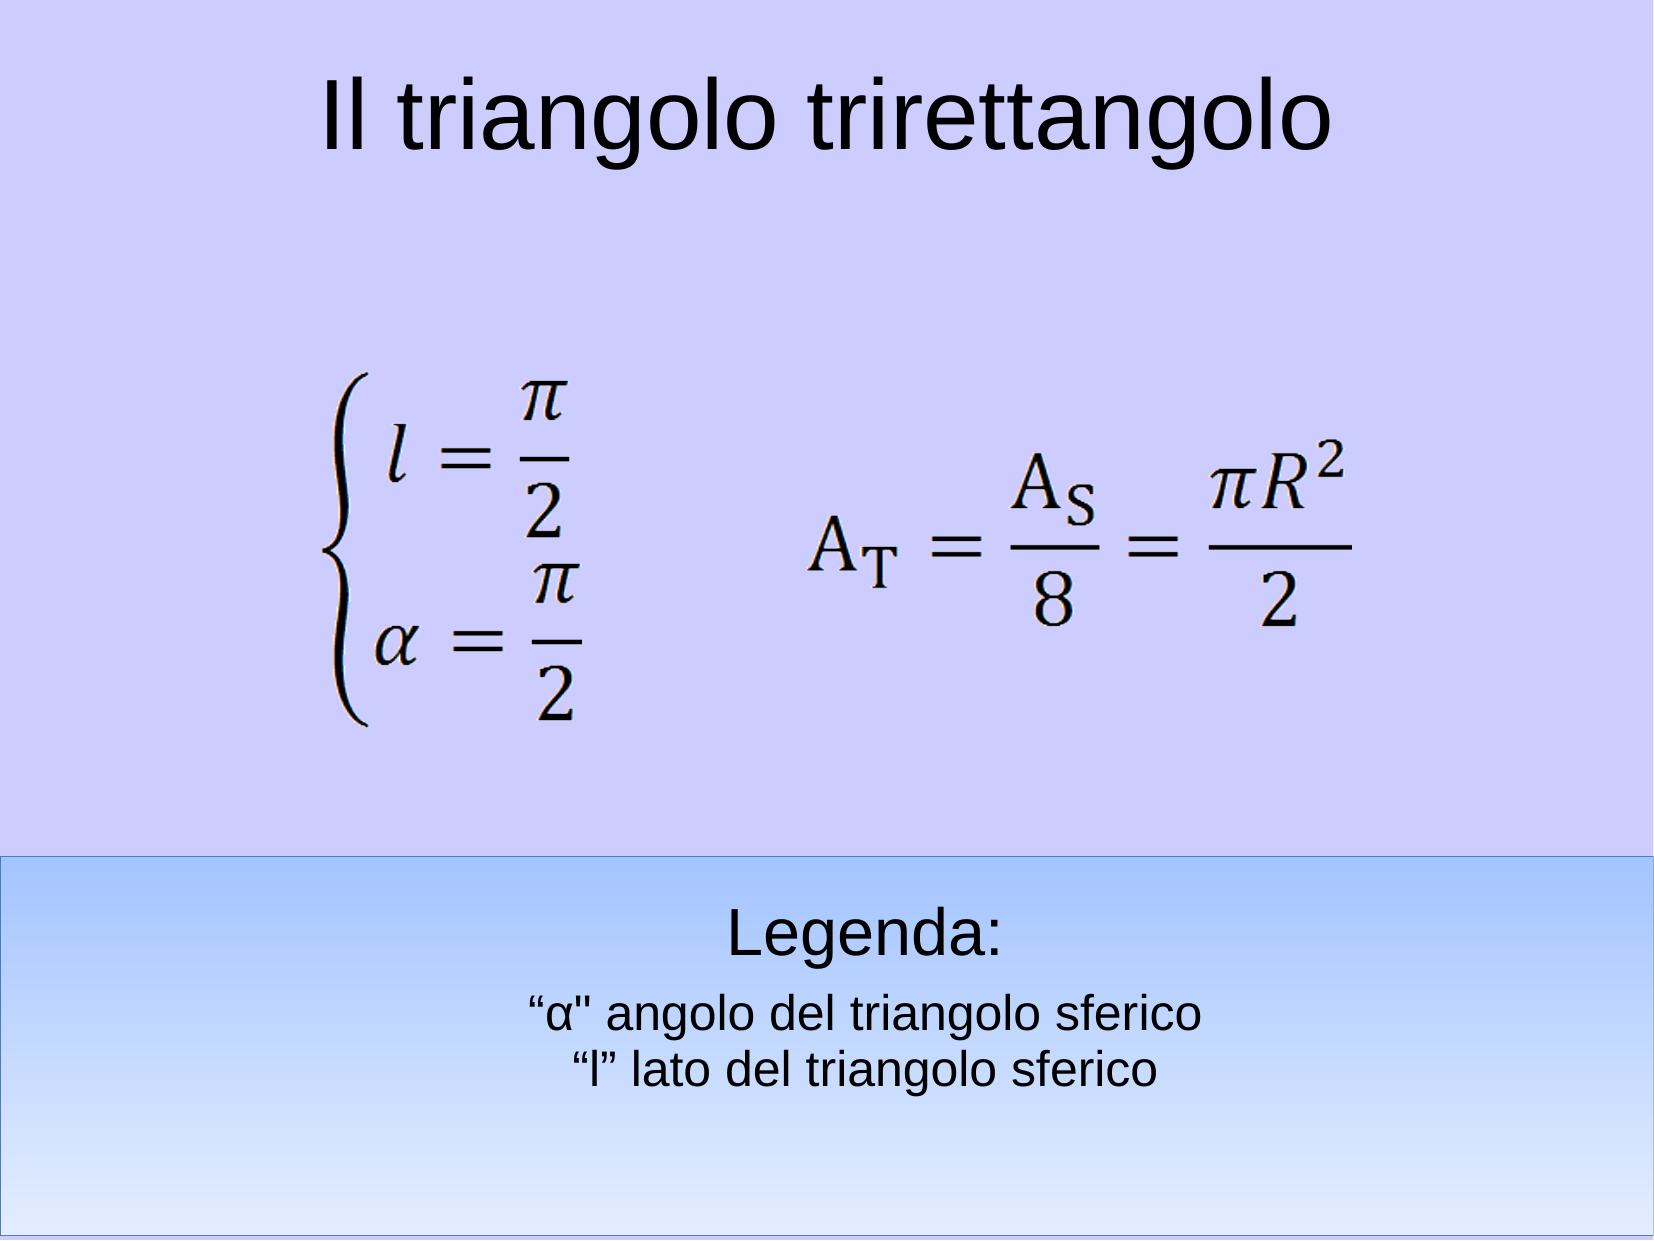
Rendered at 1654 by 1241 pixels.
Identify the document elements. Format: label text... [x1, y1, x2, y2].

text_box Il triangolo trirettangolo [124, 11, 1530, 219]
text_box Legenda: [704, 887, 1027, 977]
picture [807, 429, 1352, 644]
picture [318, 362, 582, 745]
text_box “α" angolo del triangolo sferico “l” lato del triangolo sferico [452, 977, 1279, 1105]
text_box [0, 856, 1654, 1236]
